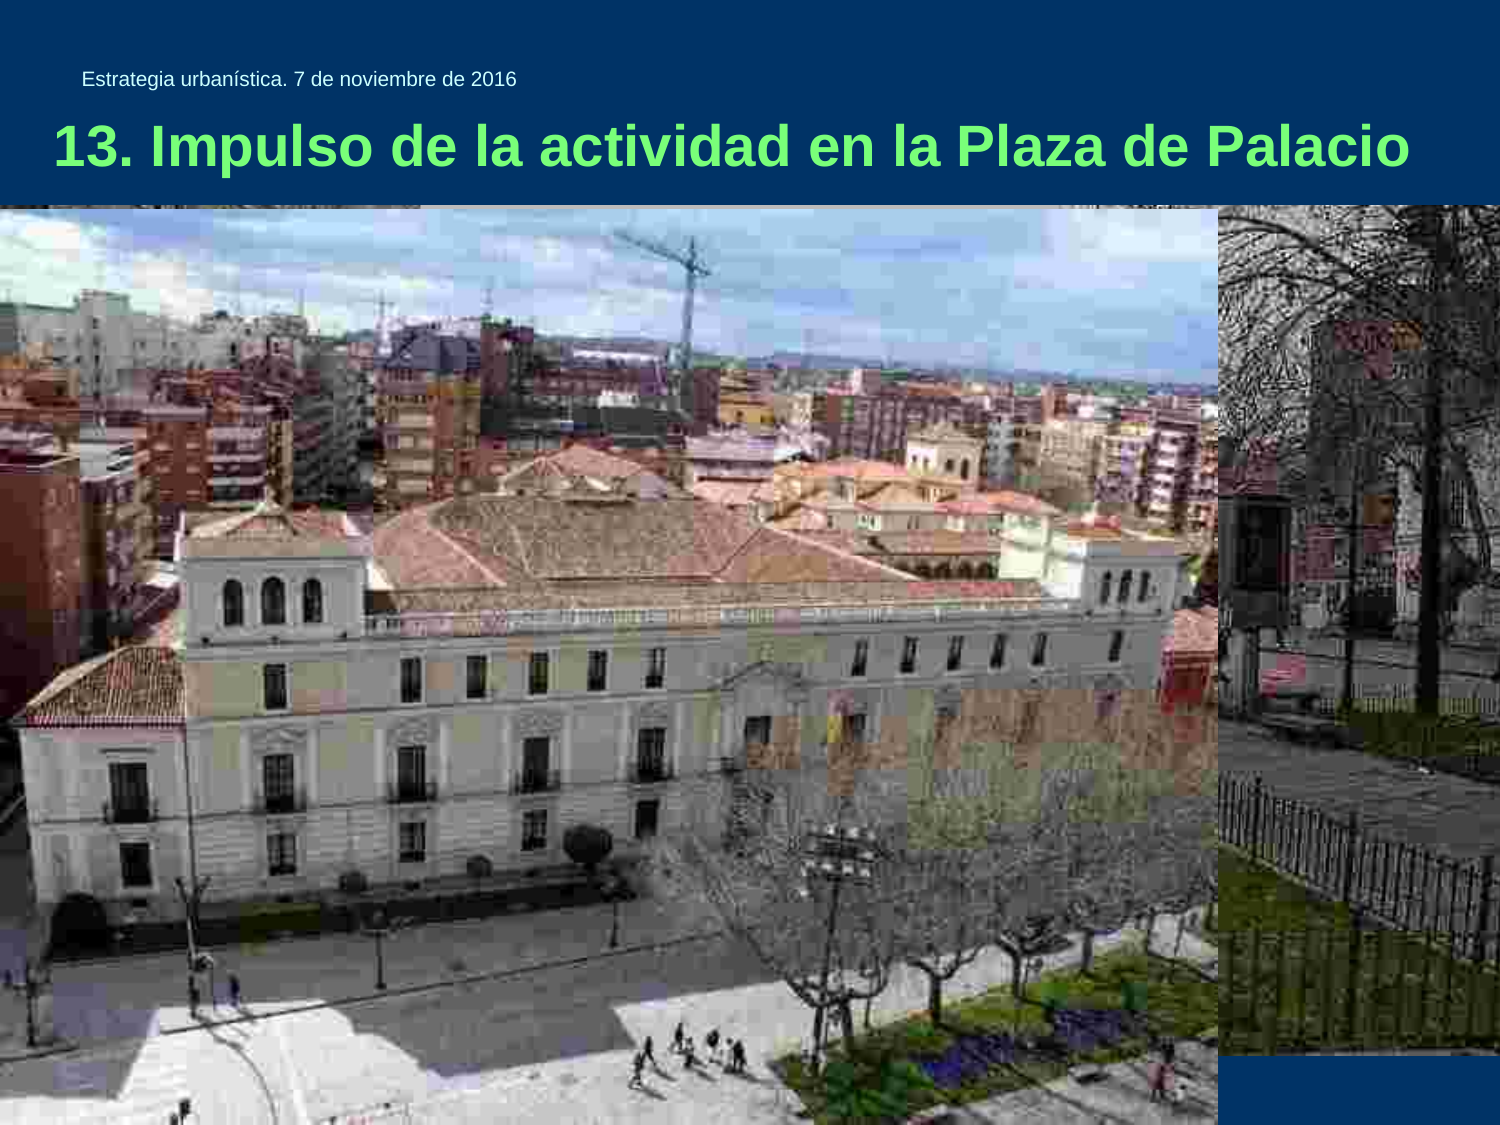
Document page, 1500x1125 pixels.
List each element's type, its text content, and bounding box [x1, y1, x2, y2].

picture [0, 205, 1500, 1125]
text_box Estrategia urbanística. 7 de noviembre de 2016 [66, 57, 532, 98]
text_box 13. Impulso de la actividad en la Plaza de Palacio [38, 100, 1444, 186]
